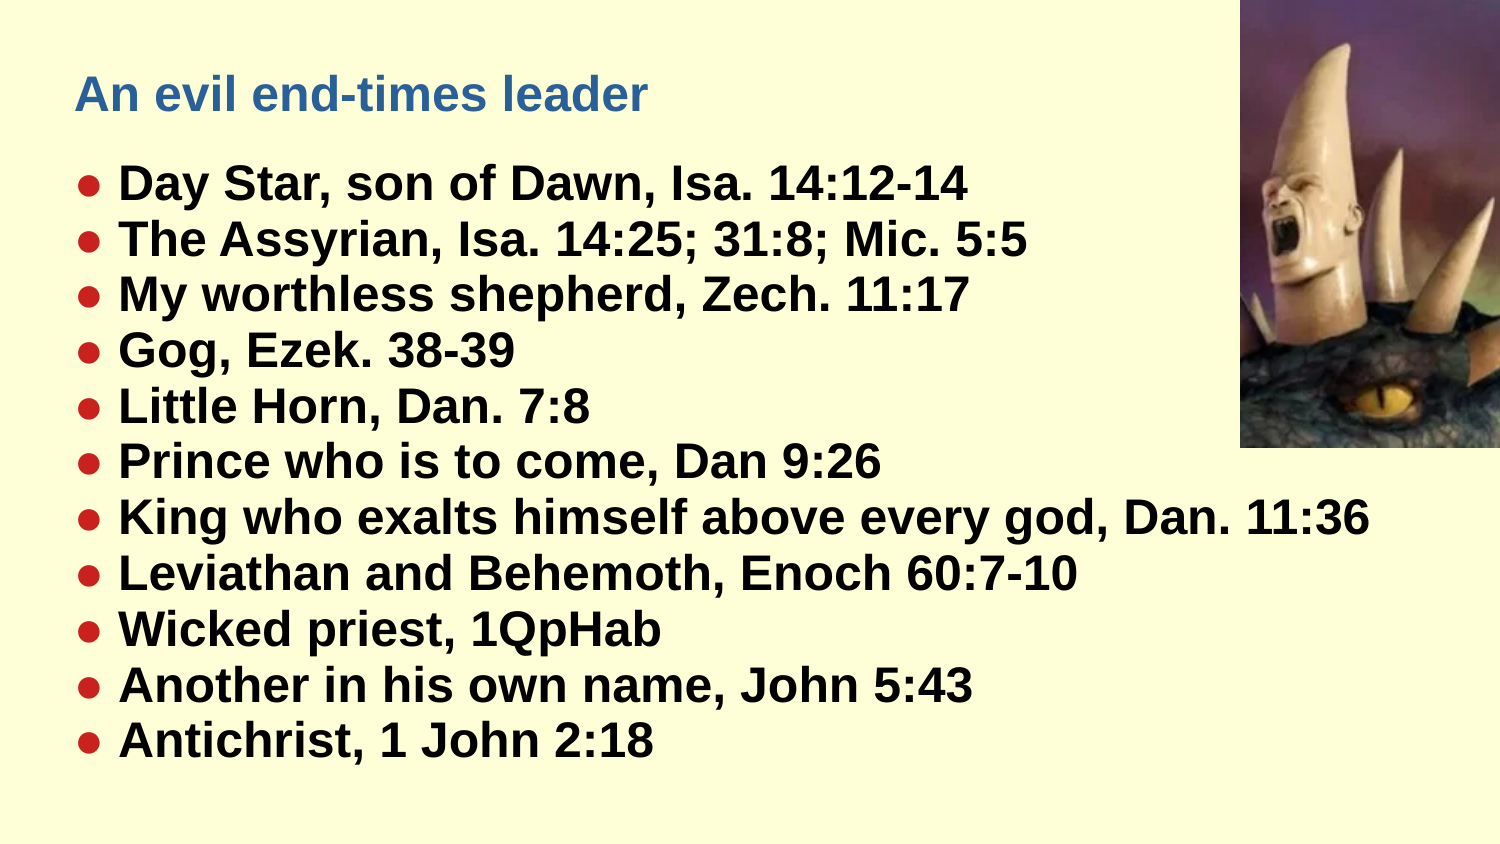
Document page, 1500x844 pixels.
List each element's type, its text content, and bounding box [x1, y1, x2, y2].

picture [1240, 0, 1500, 449]
text_box An evil end-times leader [59, 59, 1240, 130]
text_box ● Day Star, son of Dawn, Isa. 14:12-14 ● The Assyrian, Isa. 14:25; 31:8; Mic. 5:5 ● My worthless shepherd, Zech. 11:17 ● Gog, Ezek. 38-39 ● Little Horn, Dan. 7:8 ● Prince who is to come, Dan 9:26 ● King who exalts himself above every god, Dan. 11:36 ● Leviathan and Behemoth, Enoch 60:7-10 ● Wicked priest, 1QpHab ● Another in his own name, John 5:43 ● Antichrist, 1 John 2:18 [59, 147, 1447, 776]
